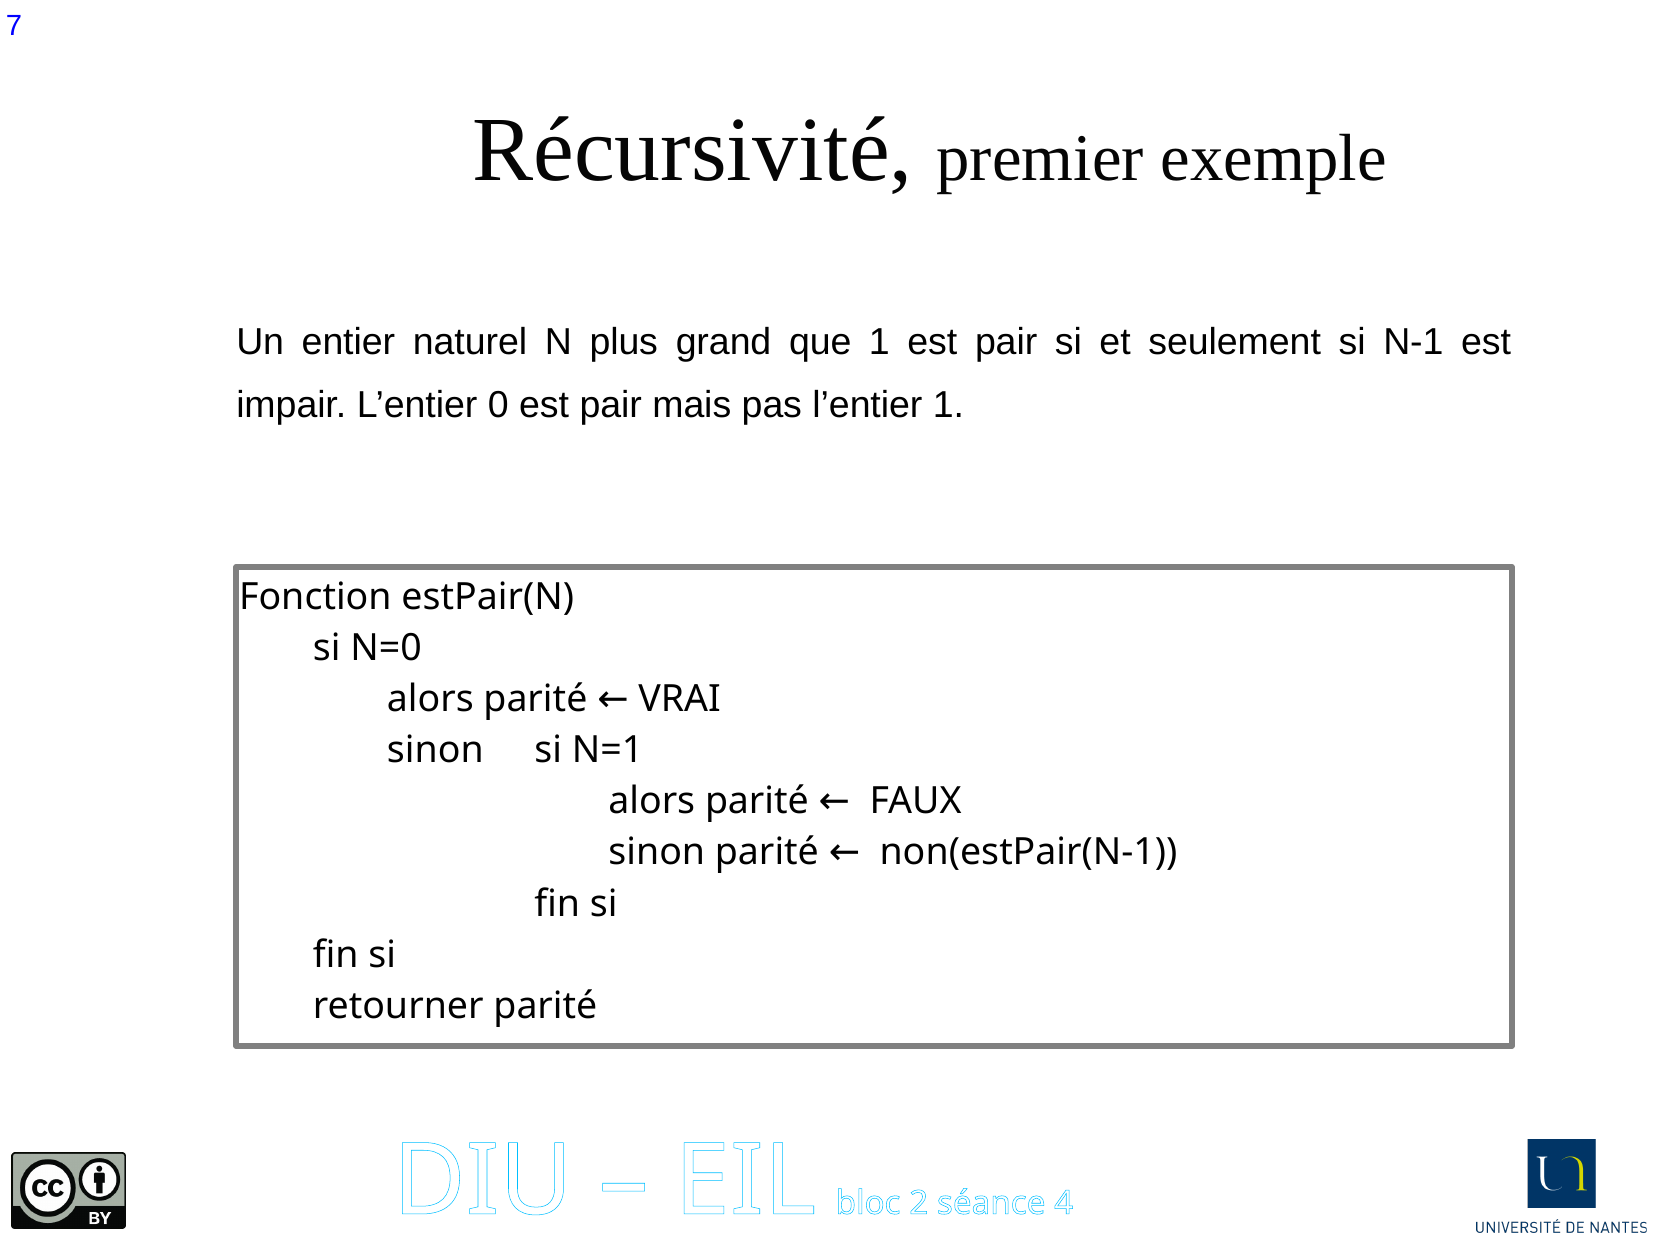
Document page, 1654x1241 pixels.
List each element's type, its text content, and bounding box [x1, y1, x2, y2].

picture [1028, 1195, 1045, 1215]
picture [602, 1182, 645, 1192]
picture [972, 1195, 988, 1215]
picture [992, 1195, 1009, 1215]
picture [773, 1142, 815, 1215]
picture [938, 1195, 952, 1215]
title Récursivité, premier exemple [265, 47, 1595, 252]
picture [858, 1188, 863, 1215]
picture [402, 1142, 460, 1215]
picture [1012, 1195, 1026, 1215]
picture [1054, 1189, 1073, 1215]
picture [886, 1195, 900, 1215]
picture [733, 1142, 761, 1215]
picture [508, 1142, 564, 1216]
picture [11, 1152, 126, 1229]
picture [910, 1189, 927, 1215]
text_box Fonction estPair(N) si N=0 alors parité ← VRAI sinon si N=1 alors parité ← FAUX sinon parité ← non(estPair(N-1)) fin si fin si retourner parité [236, 566, 1512, 1046]
picture [838, 1188, 855, 1215]
subtitle Un entier naturel N plus grand que 1 est pair si et seulement si N-1 est impair. L’entier 0 est pair mais pas l’entier 1. [236, 299, 1512, 520]
picture [954, 1188, 971, 1215]
picture [866, 1195, 884, 1215]
picture [469, 1142, 496, 1215]
picture [1476, 1139, 1647, 1233]
picture [683, 1142, 725, 1215]
